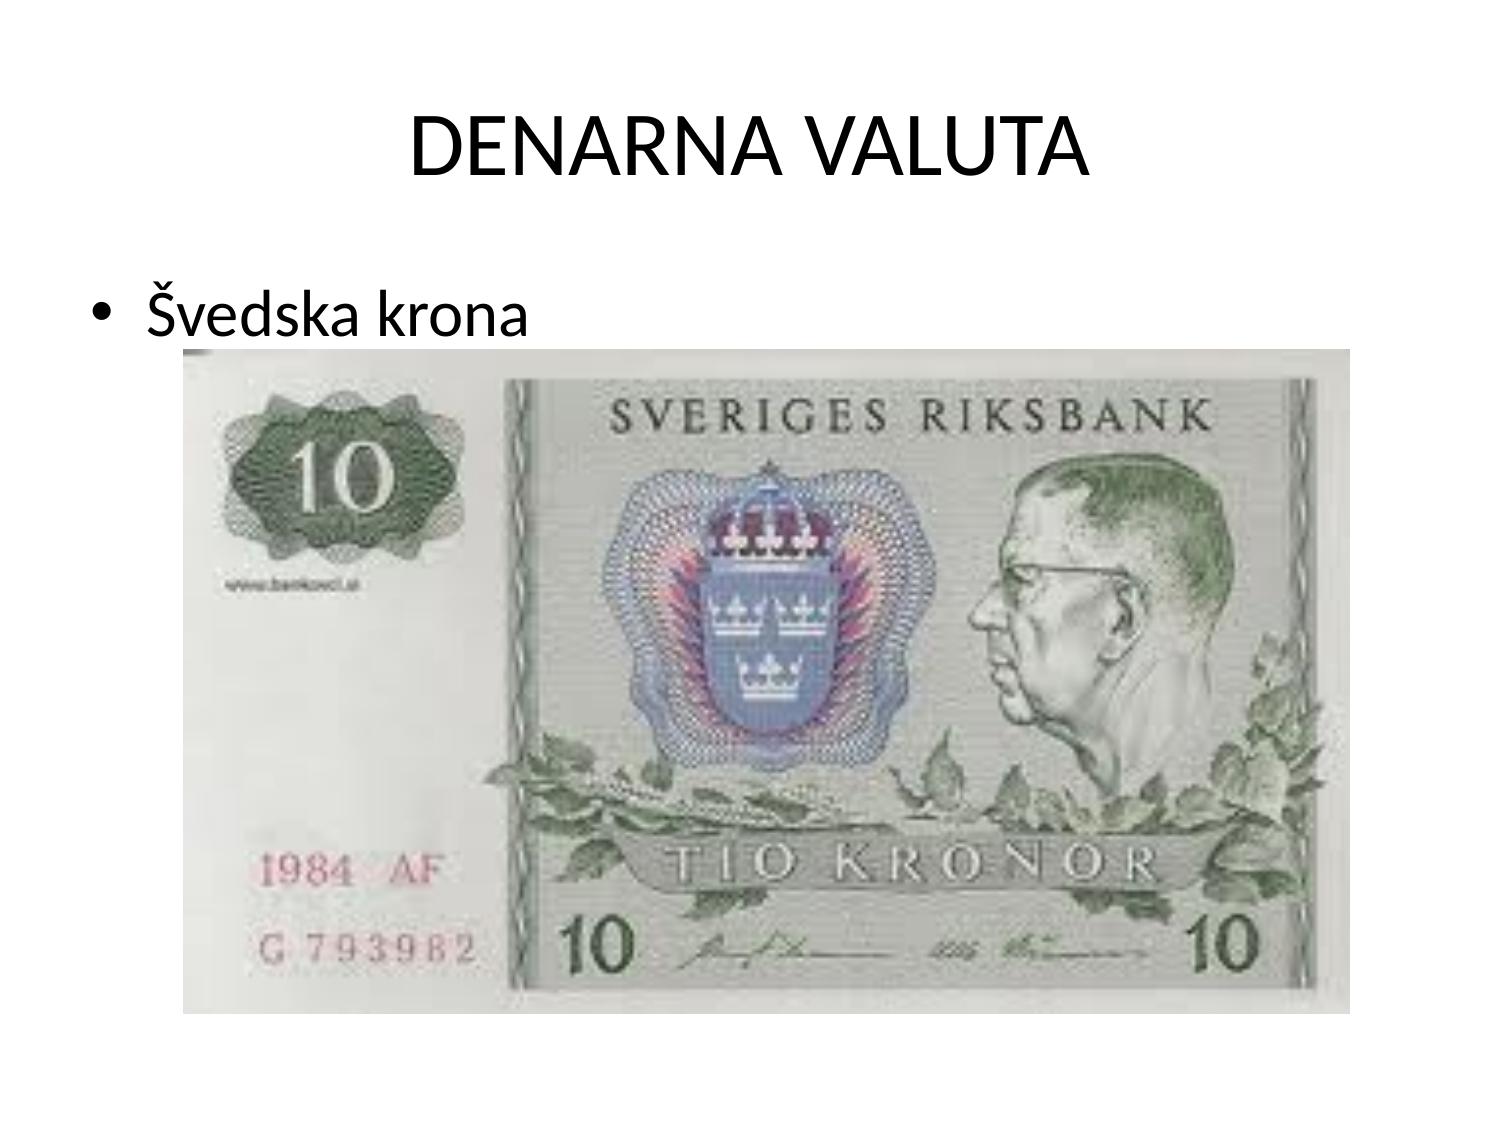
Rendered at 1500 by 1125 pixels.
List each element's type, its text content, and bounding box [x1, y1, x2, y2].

list Švedska krona [75, 262, 1425, 1005]
title DENARNA VALUTA [75, 45, 1425, 233]
picture [183, 349, 1350, 1014]
